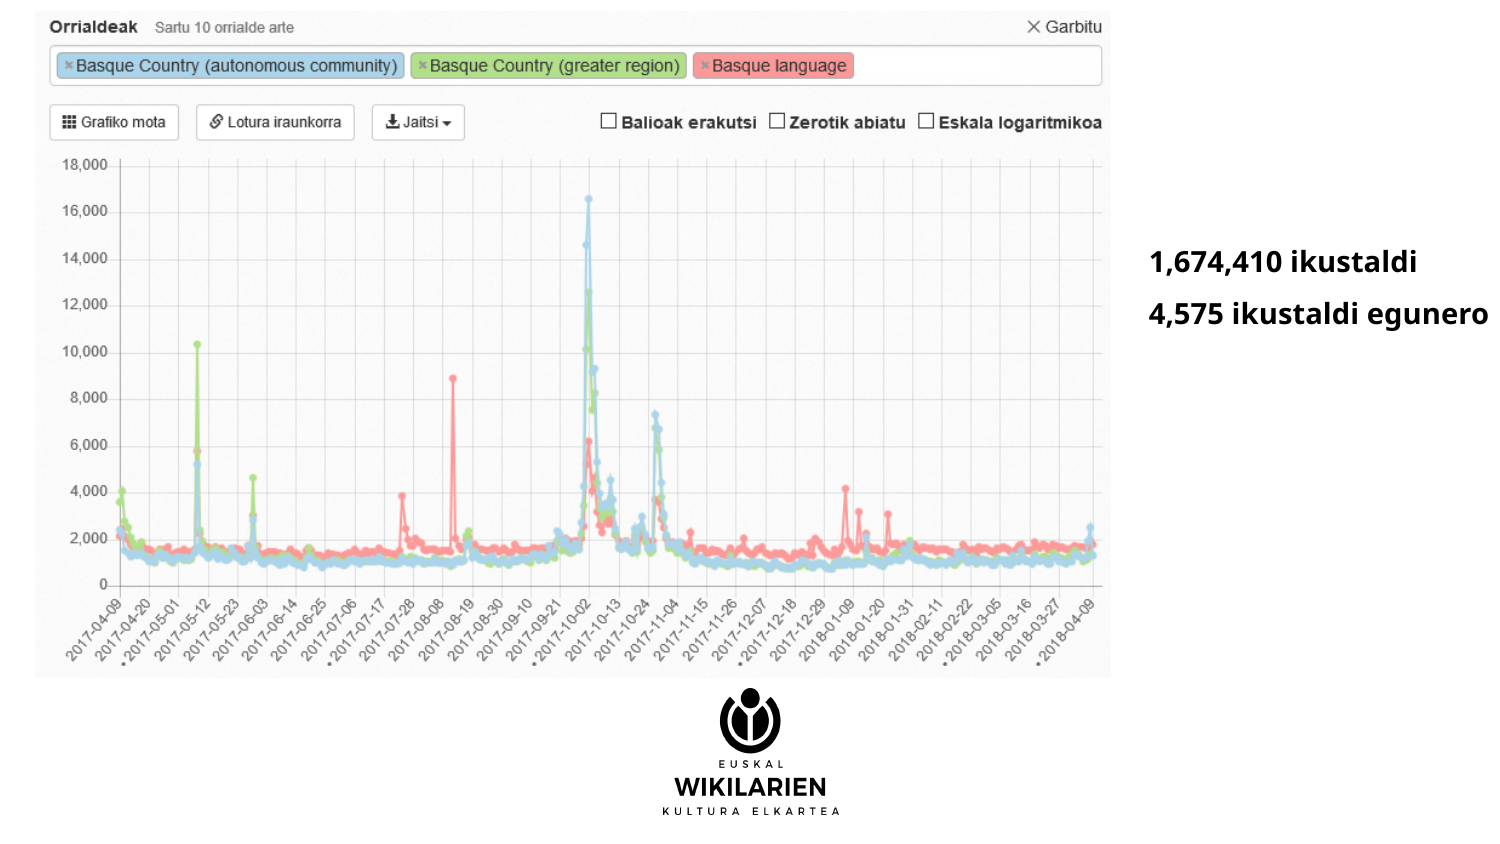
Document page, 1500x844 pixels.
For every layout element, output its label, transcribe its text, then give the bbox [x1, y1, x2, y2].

picture [663, 688, 839, 815]
text_box 1,674,410 ikustaldi 4,575 ikustaldi egunero [1133, 153, 1500, 508]
picture [35, 11, 1111, 678]
